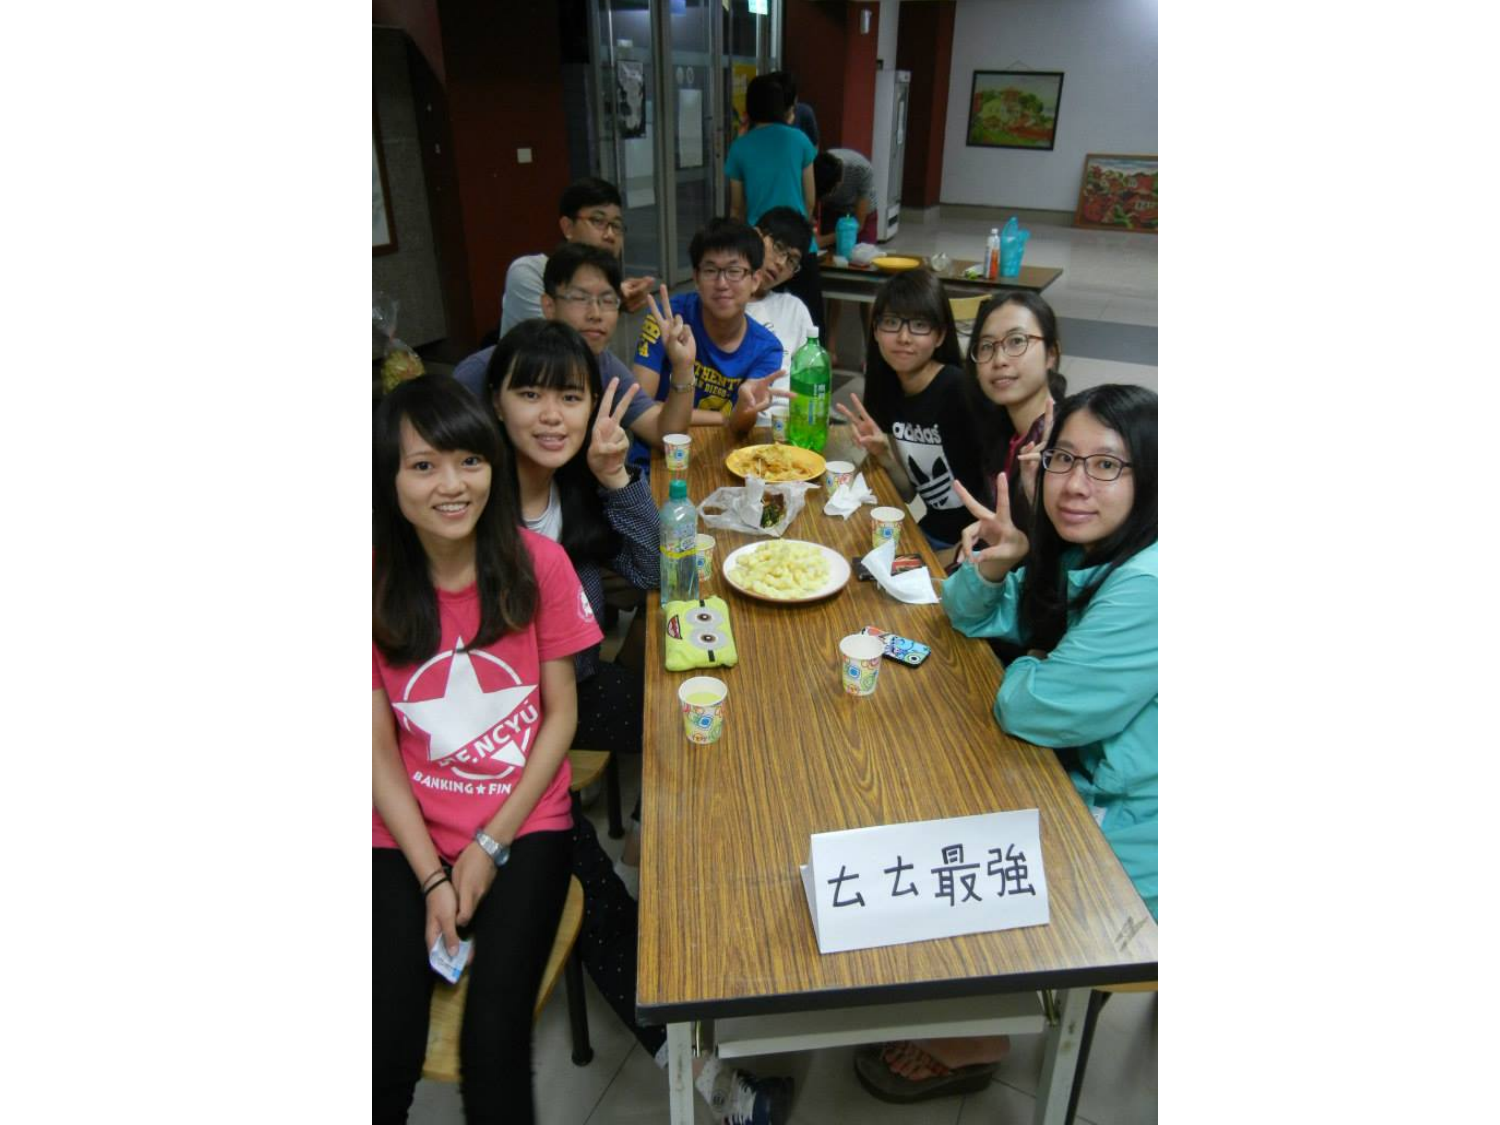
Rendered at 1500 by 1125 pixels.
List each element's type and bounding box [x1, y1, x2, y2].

picture [372, 0, 1158, 1125]
